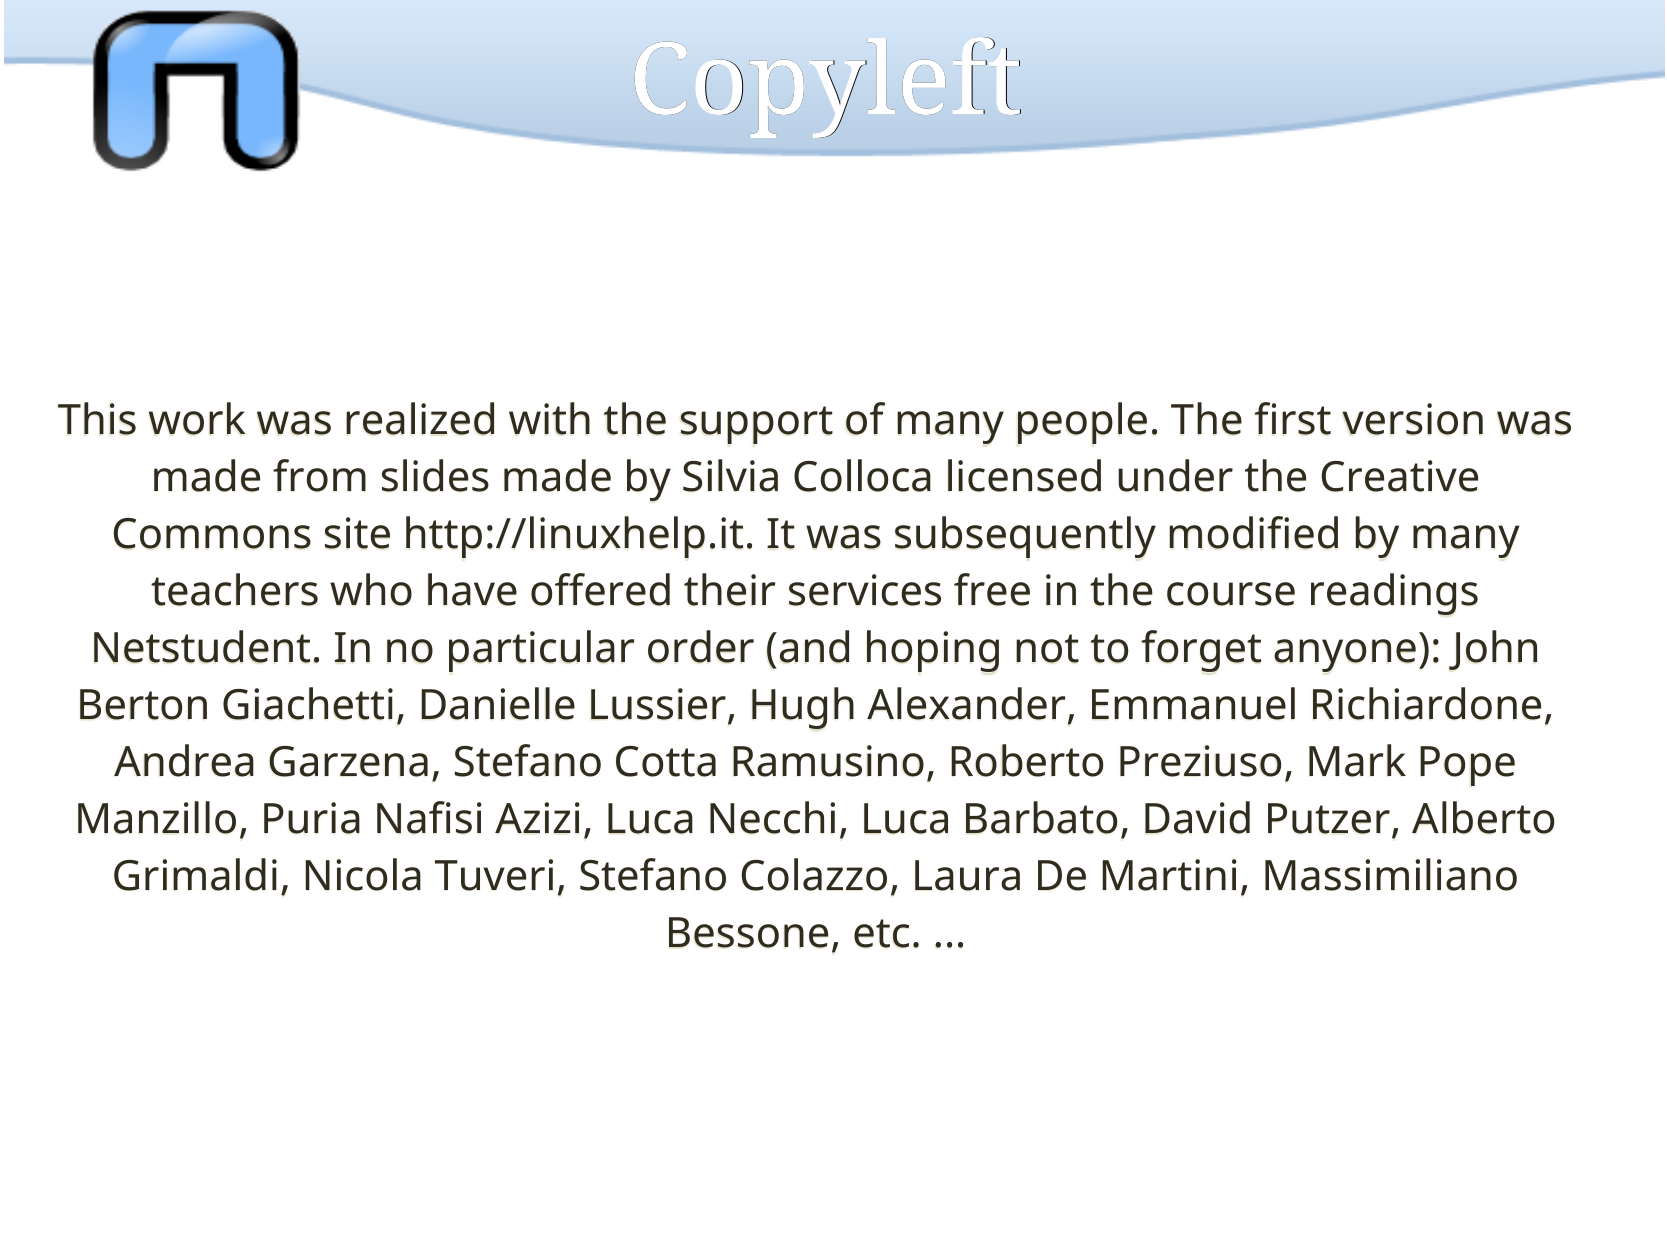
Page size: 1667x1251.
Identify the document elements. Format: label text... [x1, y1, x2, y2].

list This work was realized with the support of many people. The first version was made ​​from slides made ​​by Silvia Colloca licensed under the Creative Commons site http://linuxhelp.it. It was subsequently modified by many teachers who have offered their services free in the course readings Netstudent. In no particular order (and hoping not to forget anyone): John Berton Giachetti, Danielle Lussier, Hugh Alexander, Emmanuel Richiardone, Andrea Garzena, Stefano Cotta Ramusino, Roberto Preziuso, Mark Pope Manzillo, Puria Nafisi Azizi, Luca Necchi, Luca Barbato, David Putzer, Alberto Grimaldi, Nicola Tuveri, Stefano Colazzo, Laura De Martini, Massimiliano Bessone, etc. ... [49, 383, 1583, 1049]
text_box Copyleft [432, 0, 1556, 158]
picture [0, 0, 1667, 1251]
